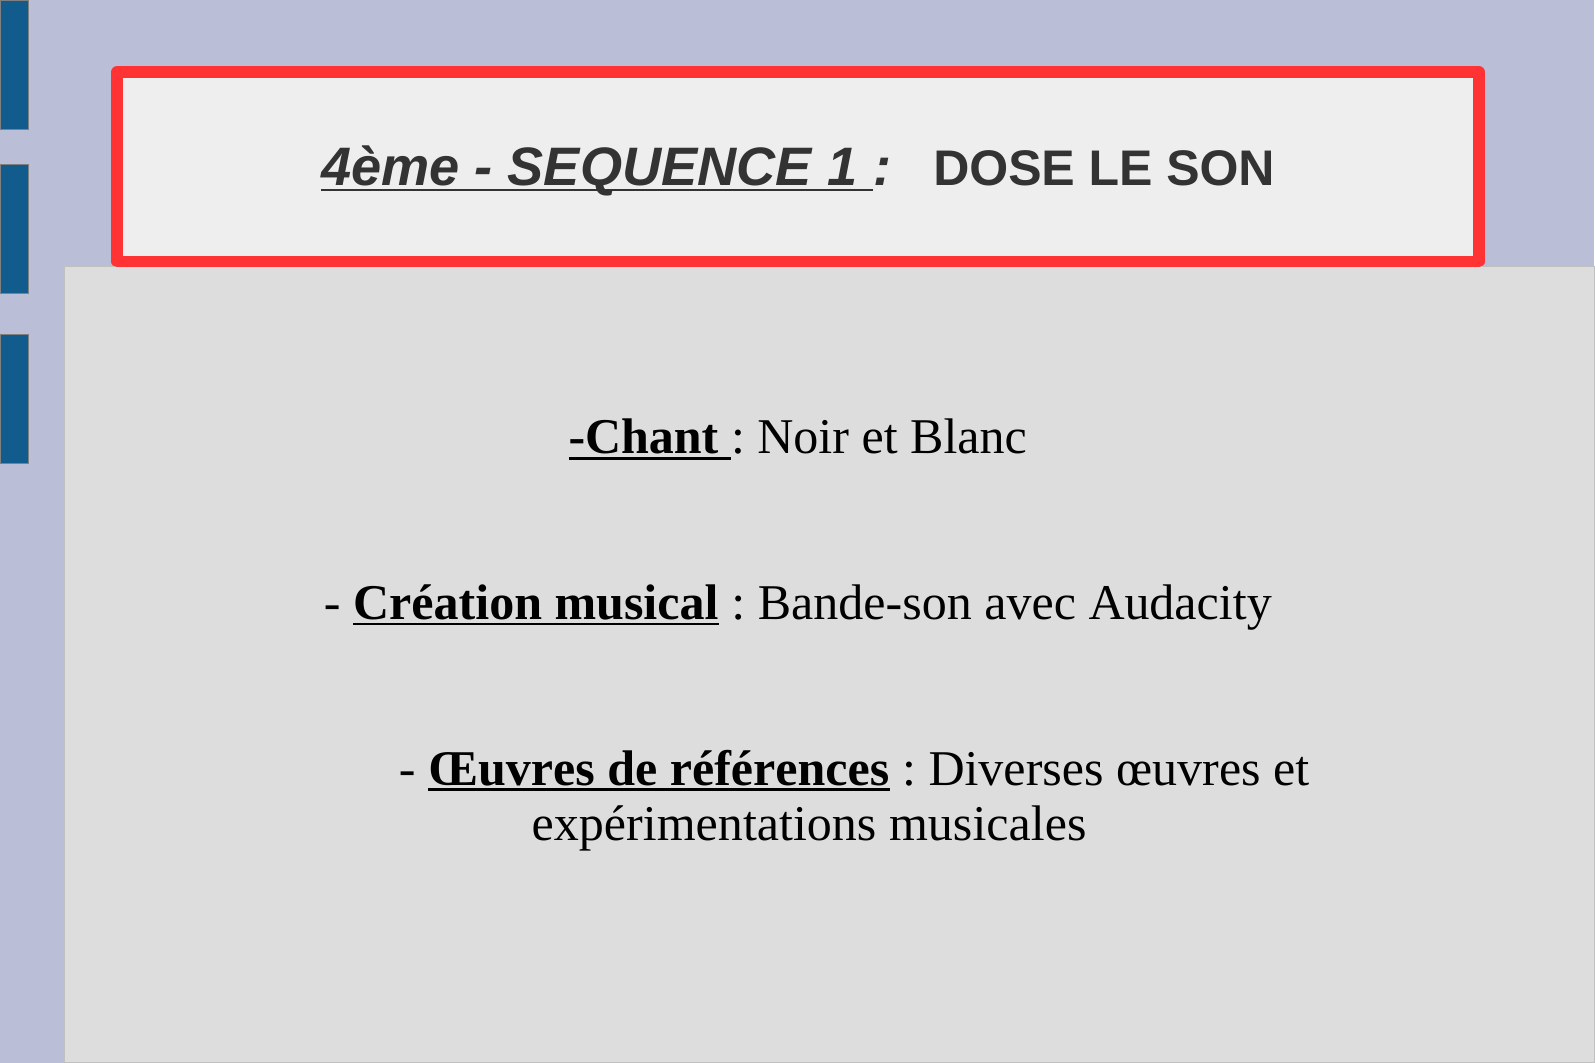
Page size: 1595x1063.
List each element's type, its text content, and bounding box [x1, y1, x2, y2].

subtitle -Chant : Noir et Blanc - Création musical : Bande-son avec Audacity - Œuvres de références : Diverses œuvres et expérimentations musicales [117, 295, 1479, 966]
title 4ème - SEQUENCE 1 : DOSE LE SON [117, 72, 1479, 262]
